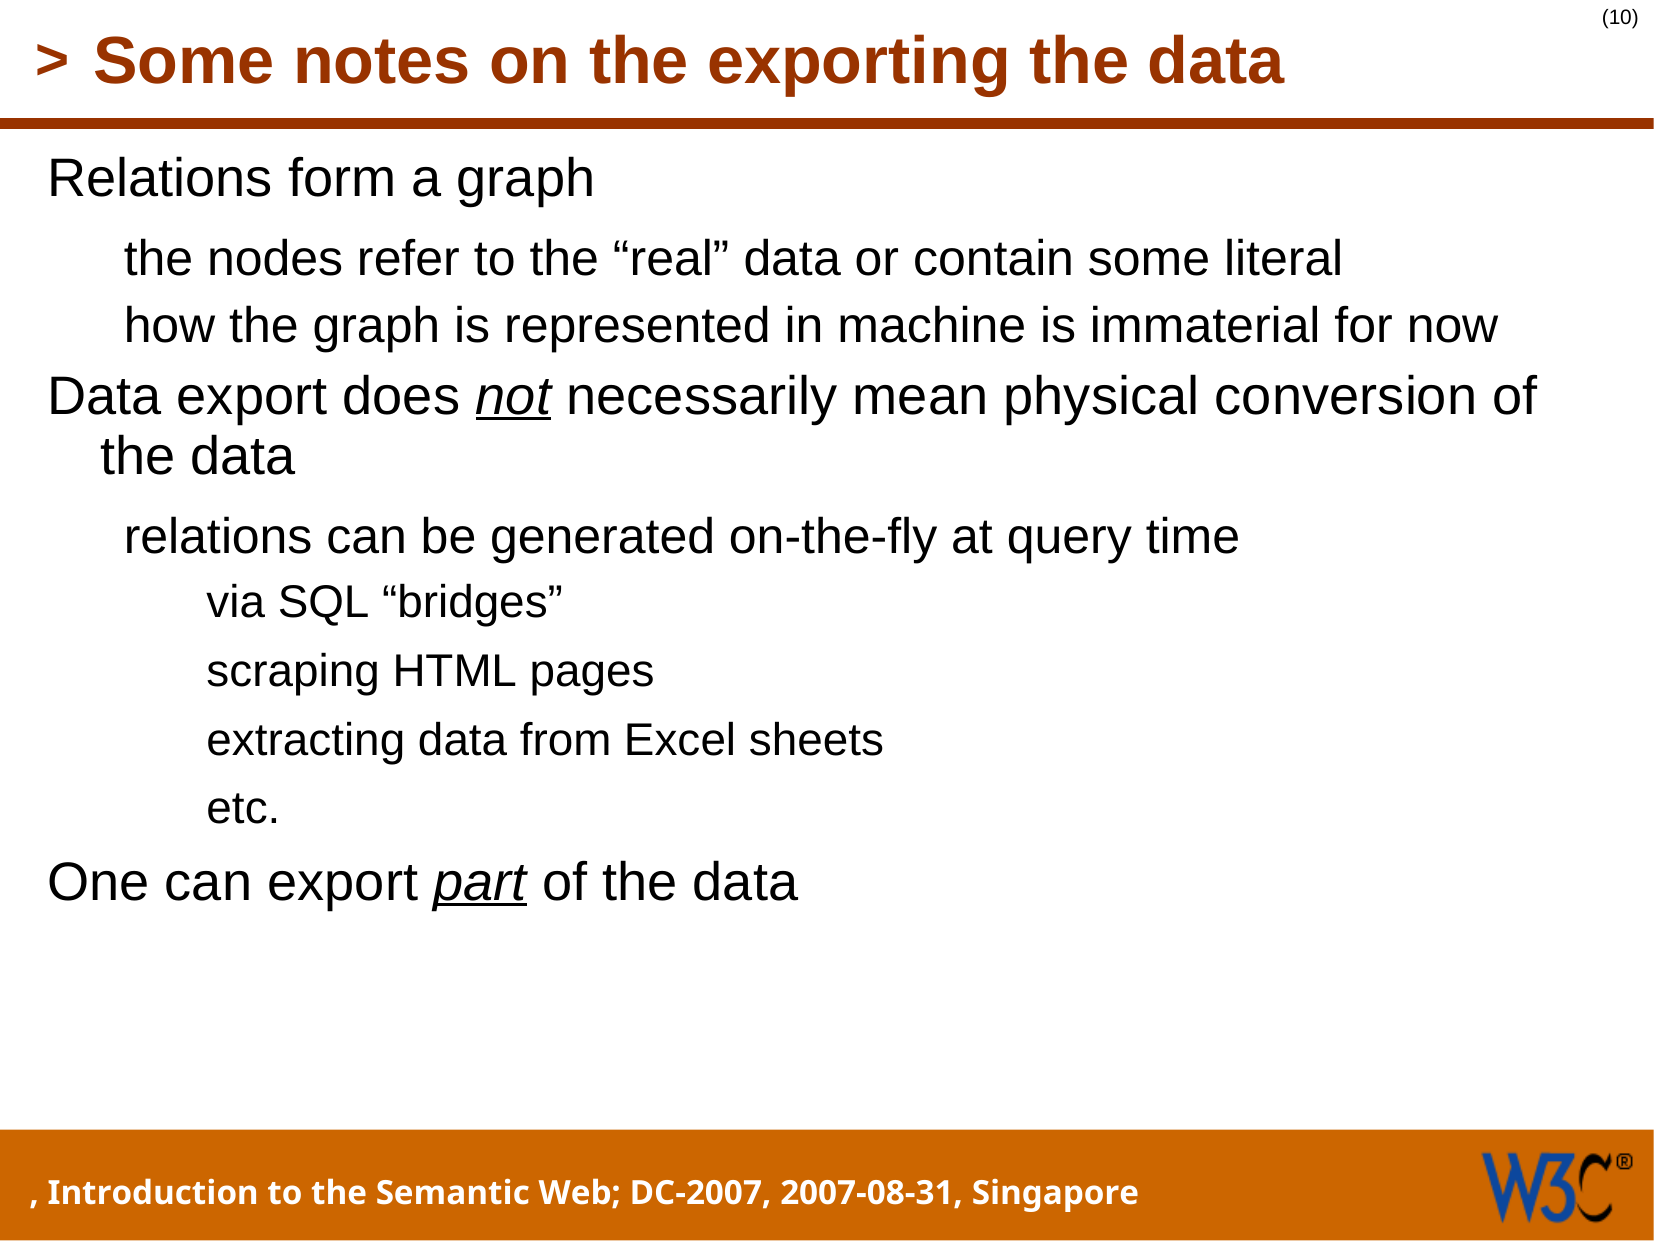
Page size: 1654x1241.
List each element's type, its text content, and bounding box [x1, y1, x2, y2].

title Some notes on the exporting the data [93, 0, 1493, 119]
list Relations form a graph the nodes refer to the “real” data or contain some literal how the graph is represented in machine is immaterial for now Data export does not necessarily mean physical conversion of the data relations can be generated on-the-fly at query time via SQL “bridges” scraping HTML pages extracting data from Excel sheets etc. One can export part of the data [29, 147, 1624, 1119]
picture [1477, 1149, 1639, 1228]
